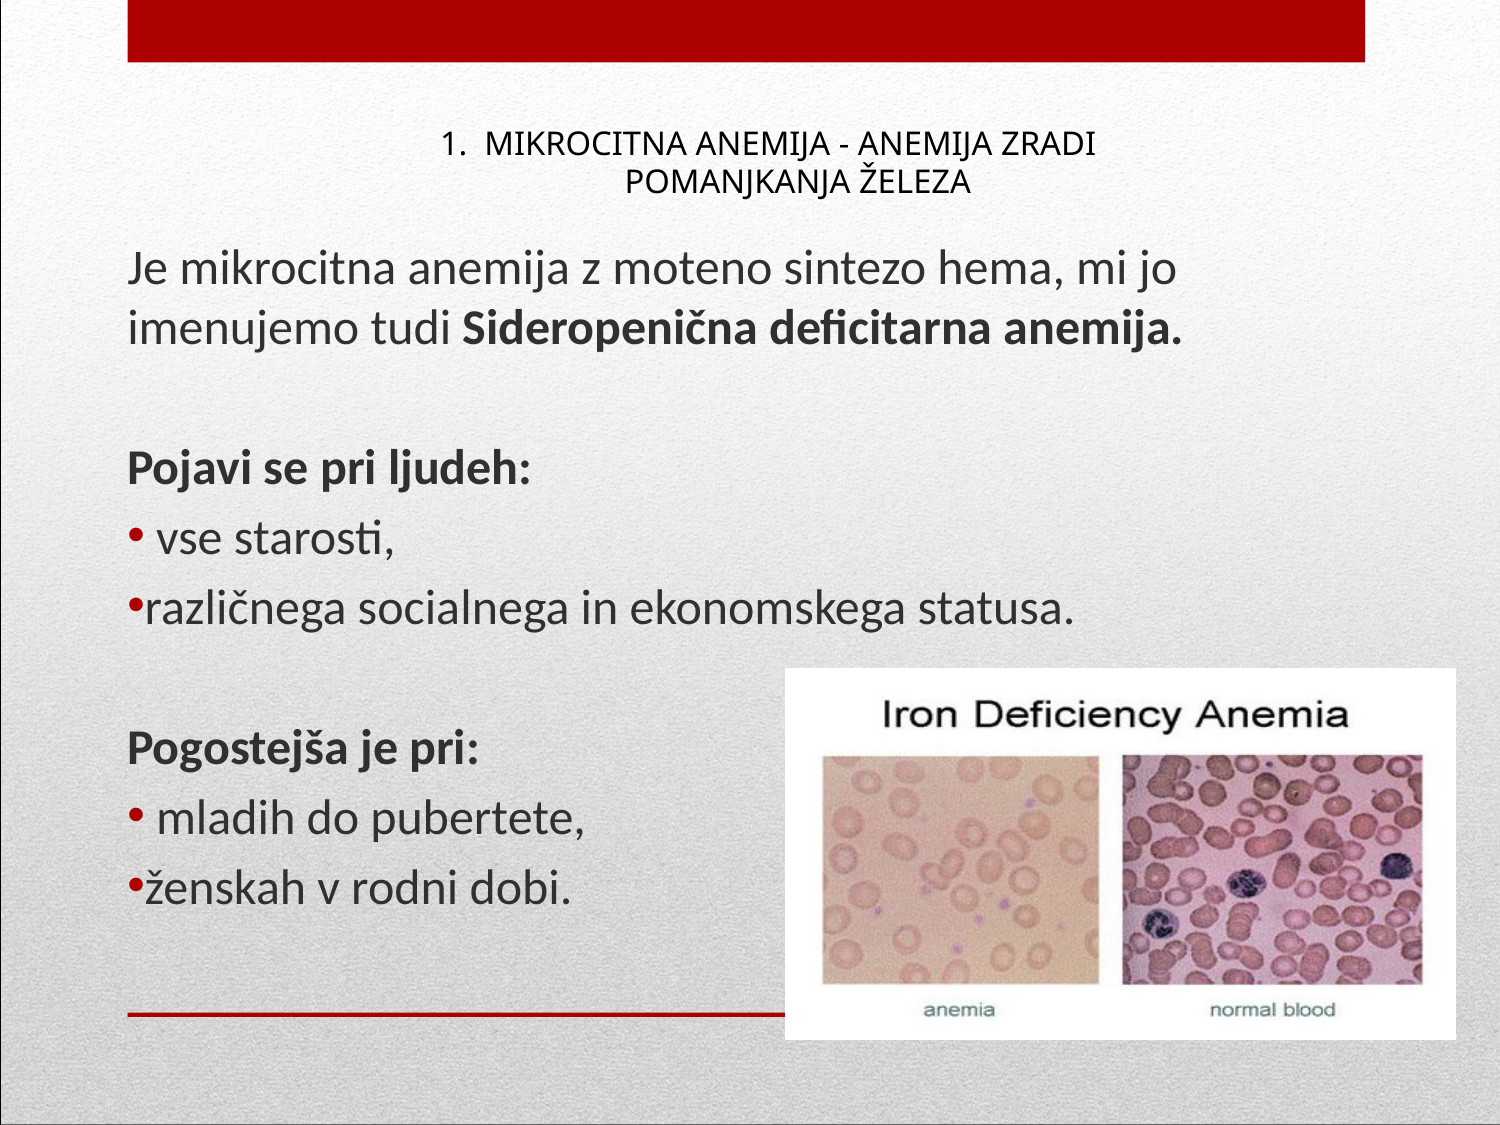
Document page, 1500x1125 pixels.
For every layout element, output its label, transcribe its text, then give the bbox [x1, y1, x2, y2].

list Je mikrocitna anemija z moteno sintezo hema, mi jo imenujemo tudi Sideropenična deficitarna anemija. Pojavi se pri ljudeh: vse starosti, različnega socialnega in ekonomskega statusa. Pogostejša je pri: mladih do pubertete, ženskah v rodni dobi. [112, 243, 1350, 976]
title 1. MIKROCITNA ANEMIJA - ANEMIJA ZRADI POMANJKANJA ŽELEZA [159, 113, 1395, 209]
picture [0, 0, 1500, 1125]
